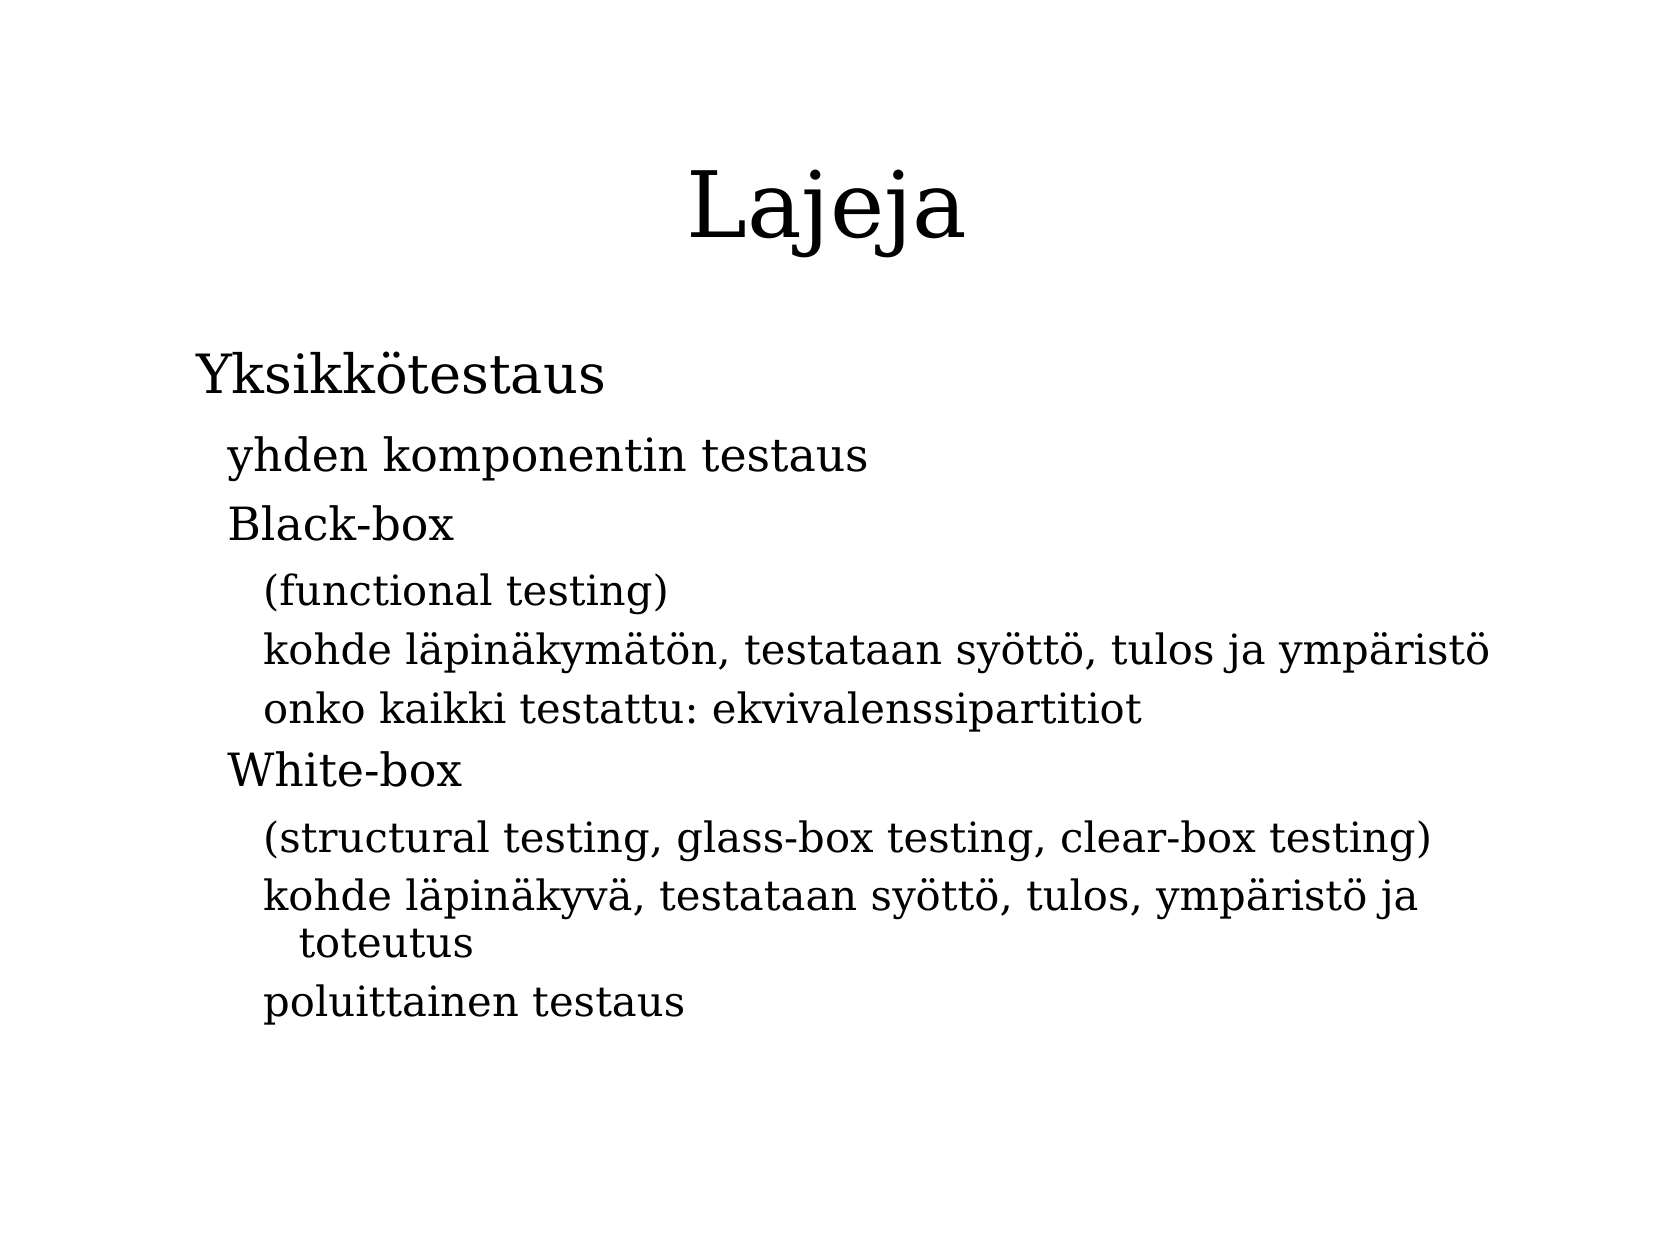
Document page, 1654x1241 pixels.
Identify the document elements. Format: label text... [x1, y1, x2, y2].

list Yksikkötestaus yhden komponentin testaus Black-box (functional testing) kohde läpinäkymätön, testataan syöttö, tulos ja ympäristö onko kaikki testattu: ekvivalenssipartitiot White-box (structural testing, glass-box testing, clear-box testing) kohde läpinäkyvä, testataan syöttö, tulos, ympäristö ja toteutus poluittainen testaus [121, 344, 1534, 1112]
title Lajeja [121, 106, 1534, 306]
